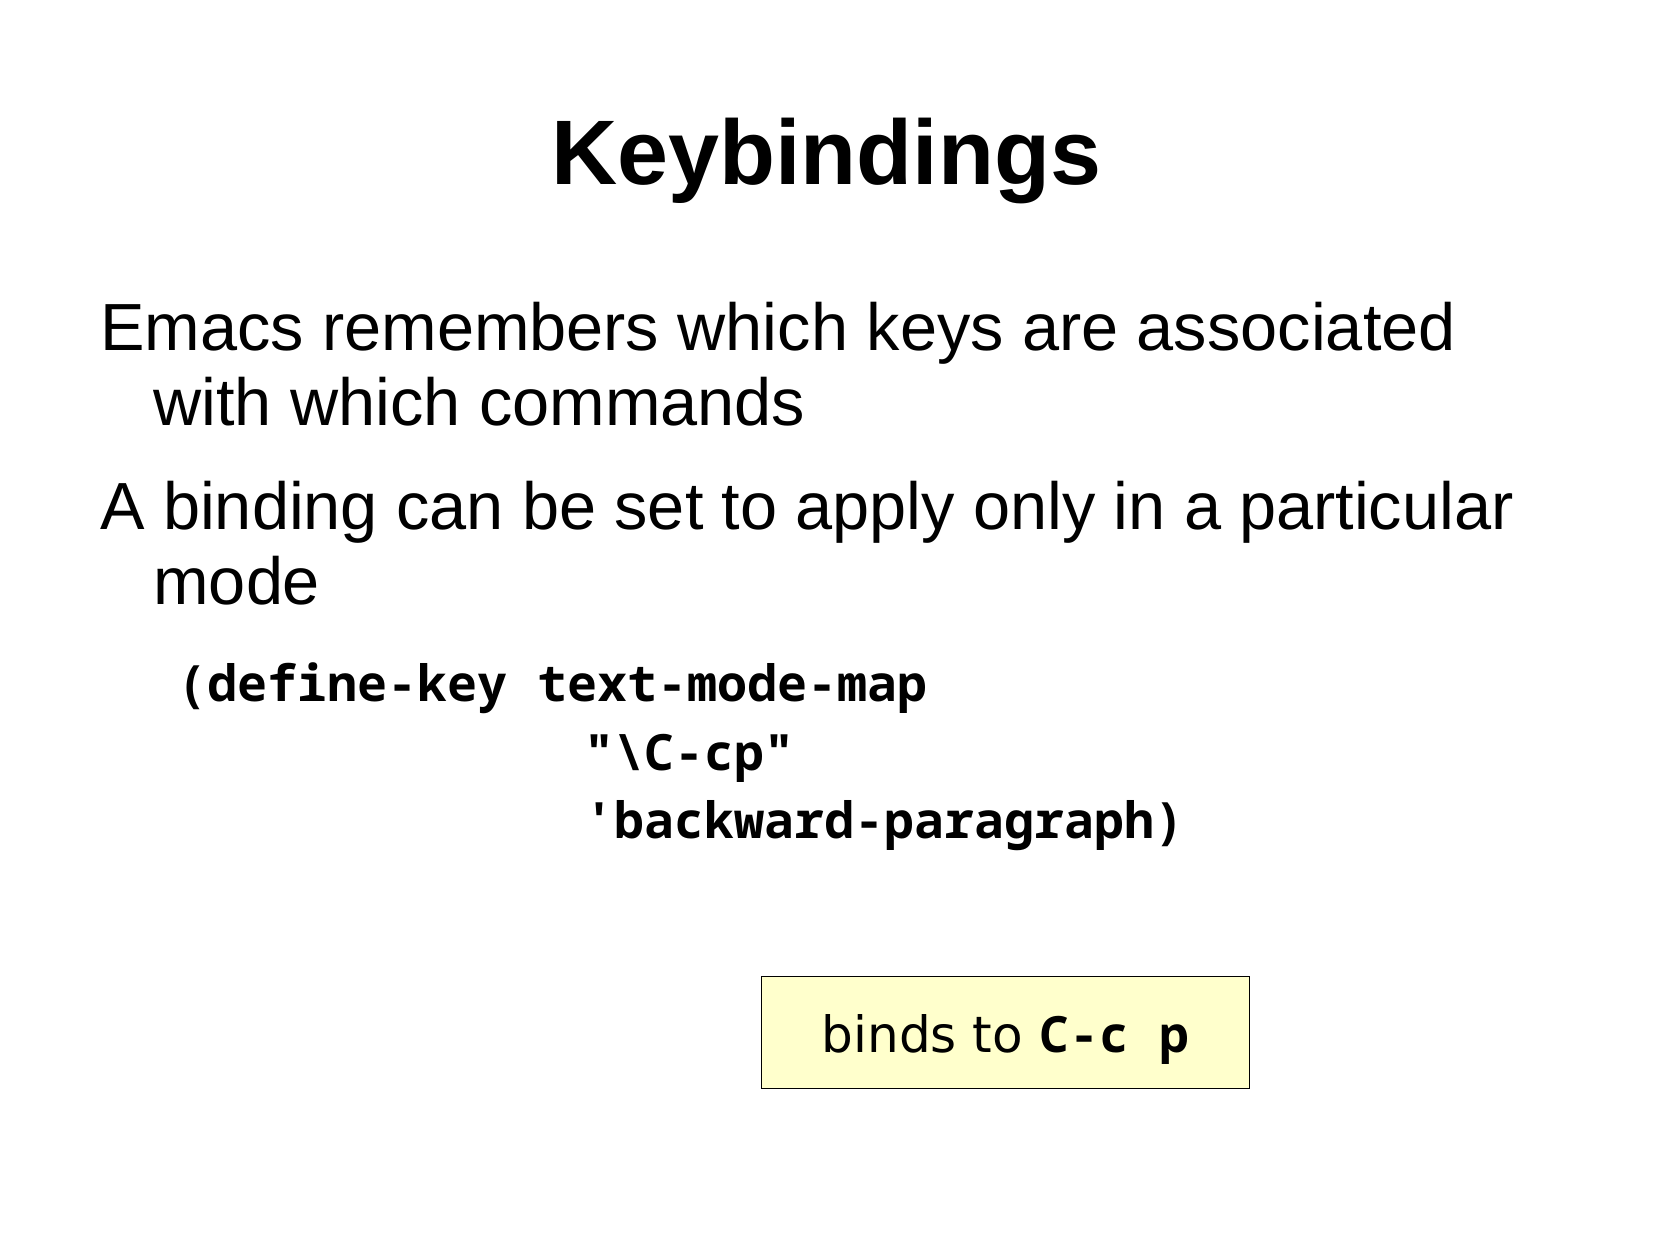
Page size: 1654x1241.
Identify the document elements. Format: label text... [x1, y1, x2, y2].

text_box binds to C-c p [761, 976, 1250, 1089]
title Keybindings [82, 56, 1571, 250]
list Emacs remembers which keys are associated with which commands A binding can be set to apply only in a particular mode (define-key text-mode-map "\C-cp" 'backward-paragraph) [82, 290, 1571, 1094]
